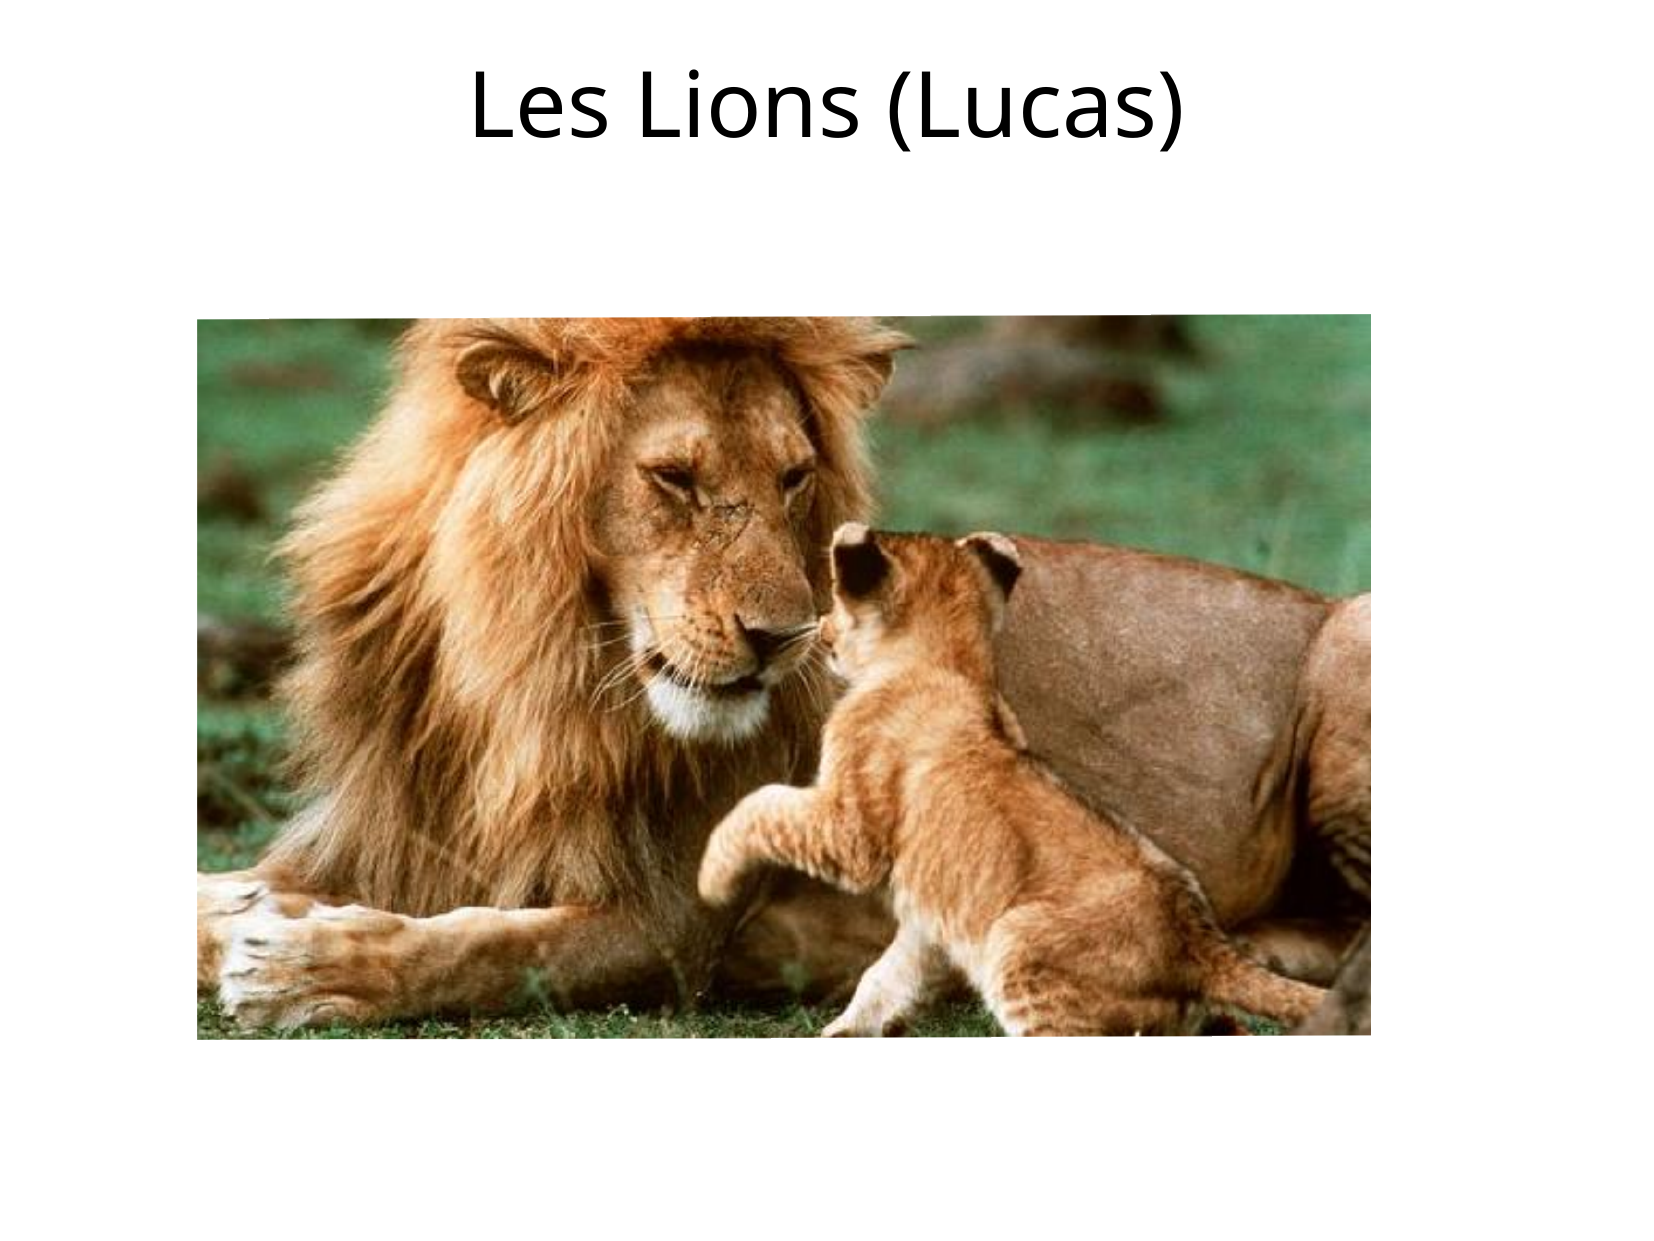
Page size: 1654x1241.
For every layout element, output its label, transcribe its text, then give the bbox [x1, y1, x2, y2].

title Les Lions (Lucas) [82, 37, 1571, 269]
picture [196, 313, 1371, 1040]
